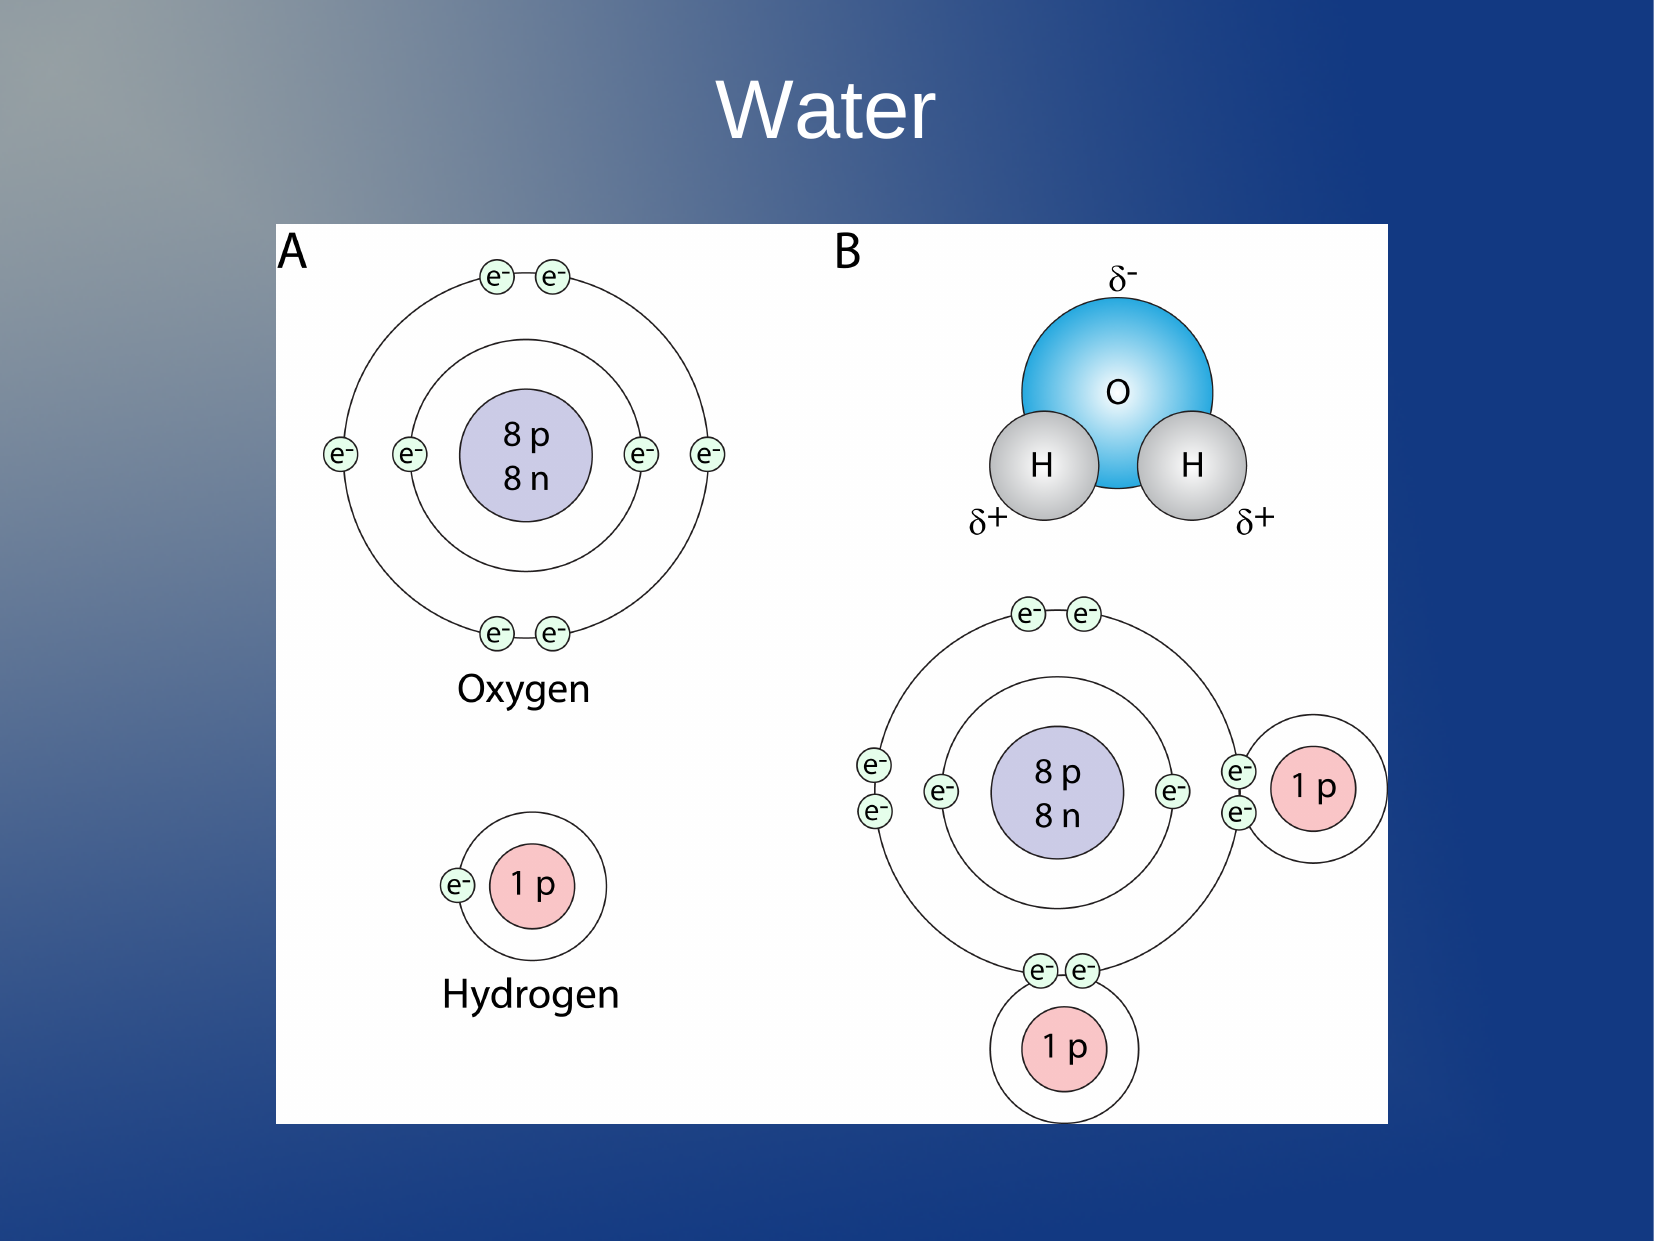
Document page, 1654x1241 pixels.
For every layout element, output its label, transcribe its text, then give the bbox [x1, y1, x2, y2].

title Water [82, 39, 1571, 181]
picture [0, 0, 1654, 1241]
